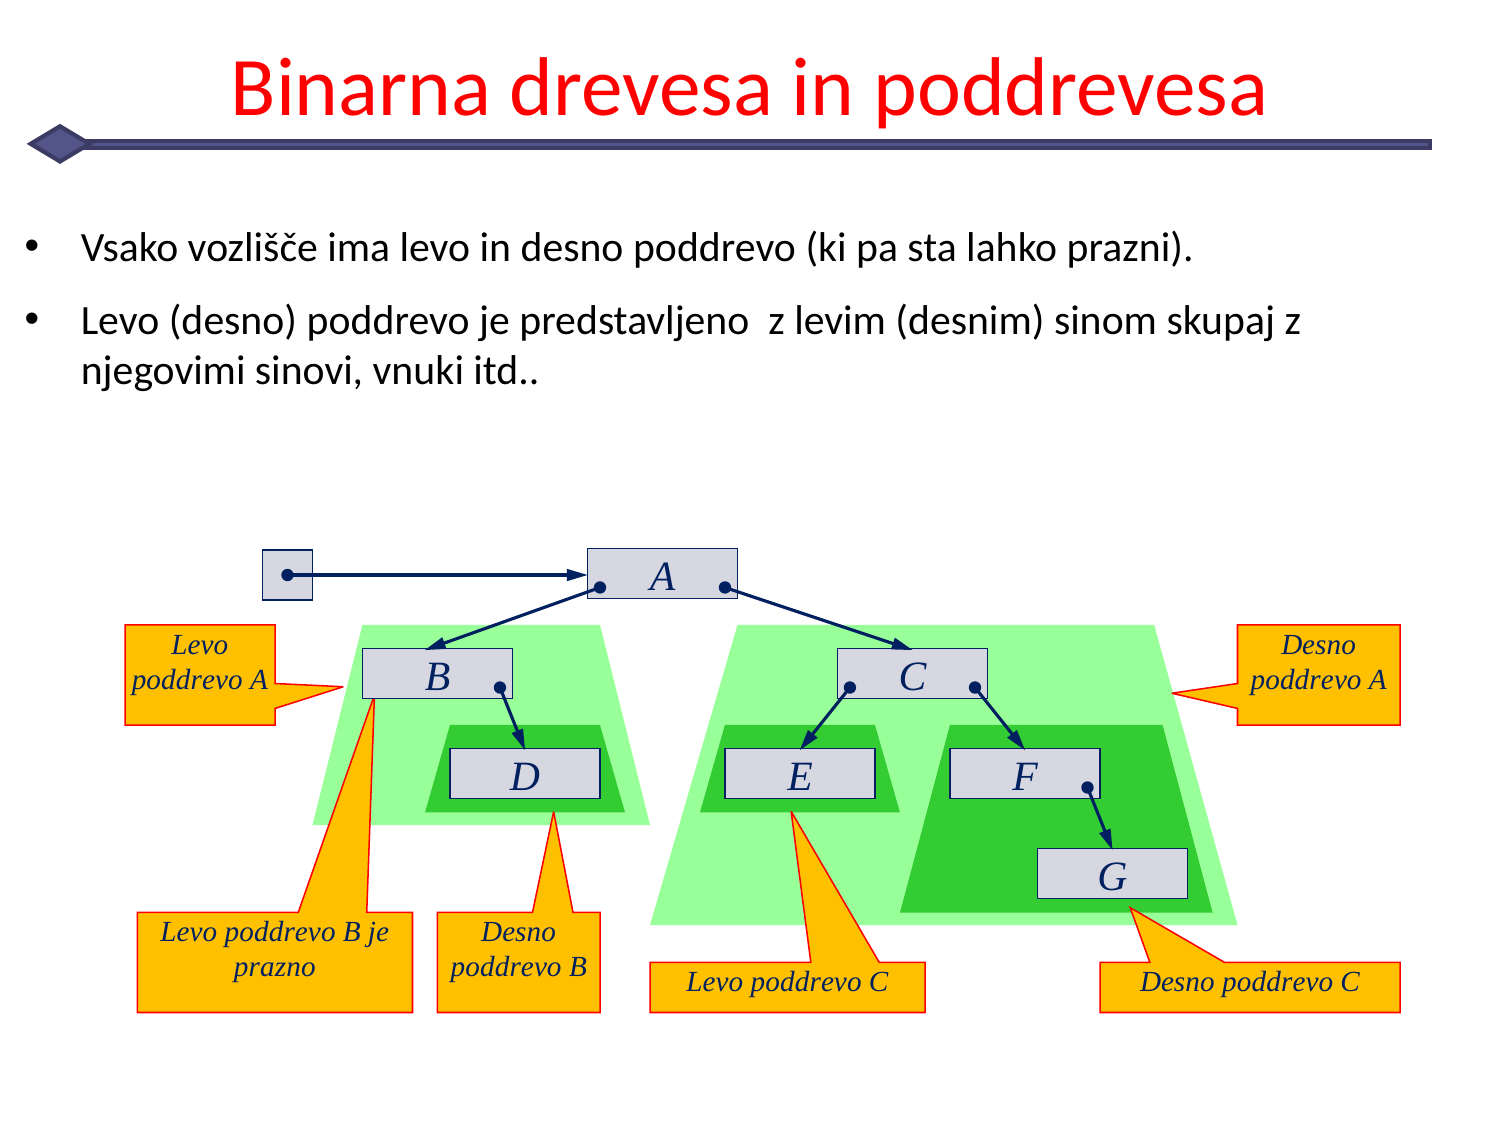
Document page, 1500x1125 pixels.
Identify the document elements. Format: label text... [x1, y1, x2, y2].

text_box G [1037, 848, 1188, 899]
text_box [262, 549, 313, 600]
text_box Desno poddrevo C [1100, 907, 1401, 1013]
text_box [370, 624, 651, 826]
text_box C [837, 648, 988, 699]
text_box [650, 624, 1238, 926]
text_box Desno poddrevo A [1171, 624, 1401, 726]
text_box Levo poddrevo A [125, 624, 344, 726]
text_box F [949, 748, 1101, 799]
list Vsako vozlišče ima levo in desno poddrevo (ki pa sta lahko prazni). Levo (desno) poddrevo je predstavljeno z levim (desnim) sinom skupaj z njegovimi sinovi, vnuki itd.. [0, 212, 1463, 413]
text_box A [587, 548, 738, 599]
text_box B [362, 648, 513, 699]
title Binarna drevesa in poddrevesa [75, 23, 1426, 141]
text_box D [450, 748, 601, 799]
text_box Levo poddrevo C [650, 811, 926, 1013]
text_box [312, 624, 490, 826]
text_box Levo poddrevo B je prazno [137, 699, 413, 1013]
text_box Desno poddrevo B [437, 811, 601, 1013]
text_box E [724, 748, 876, 799]
